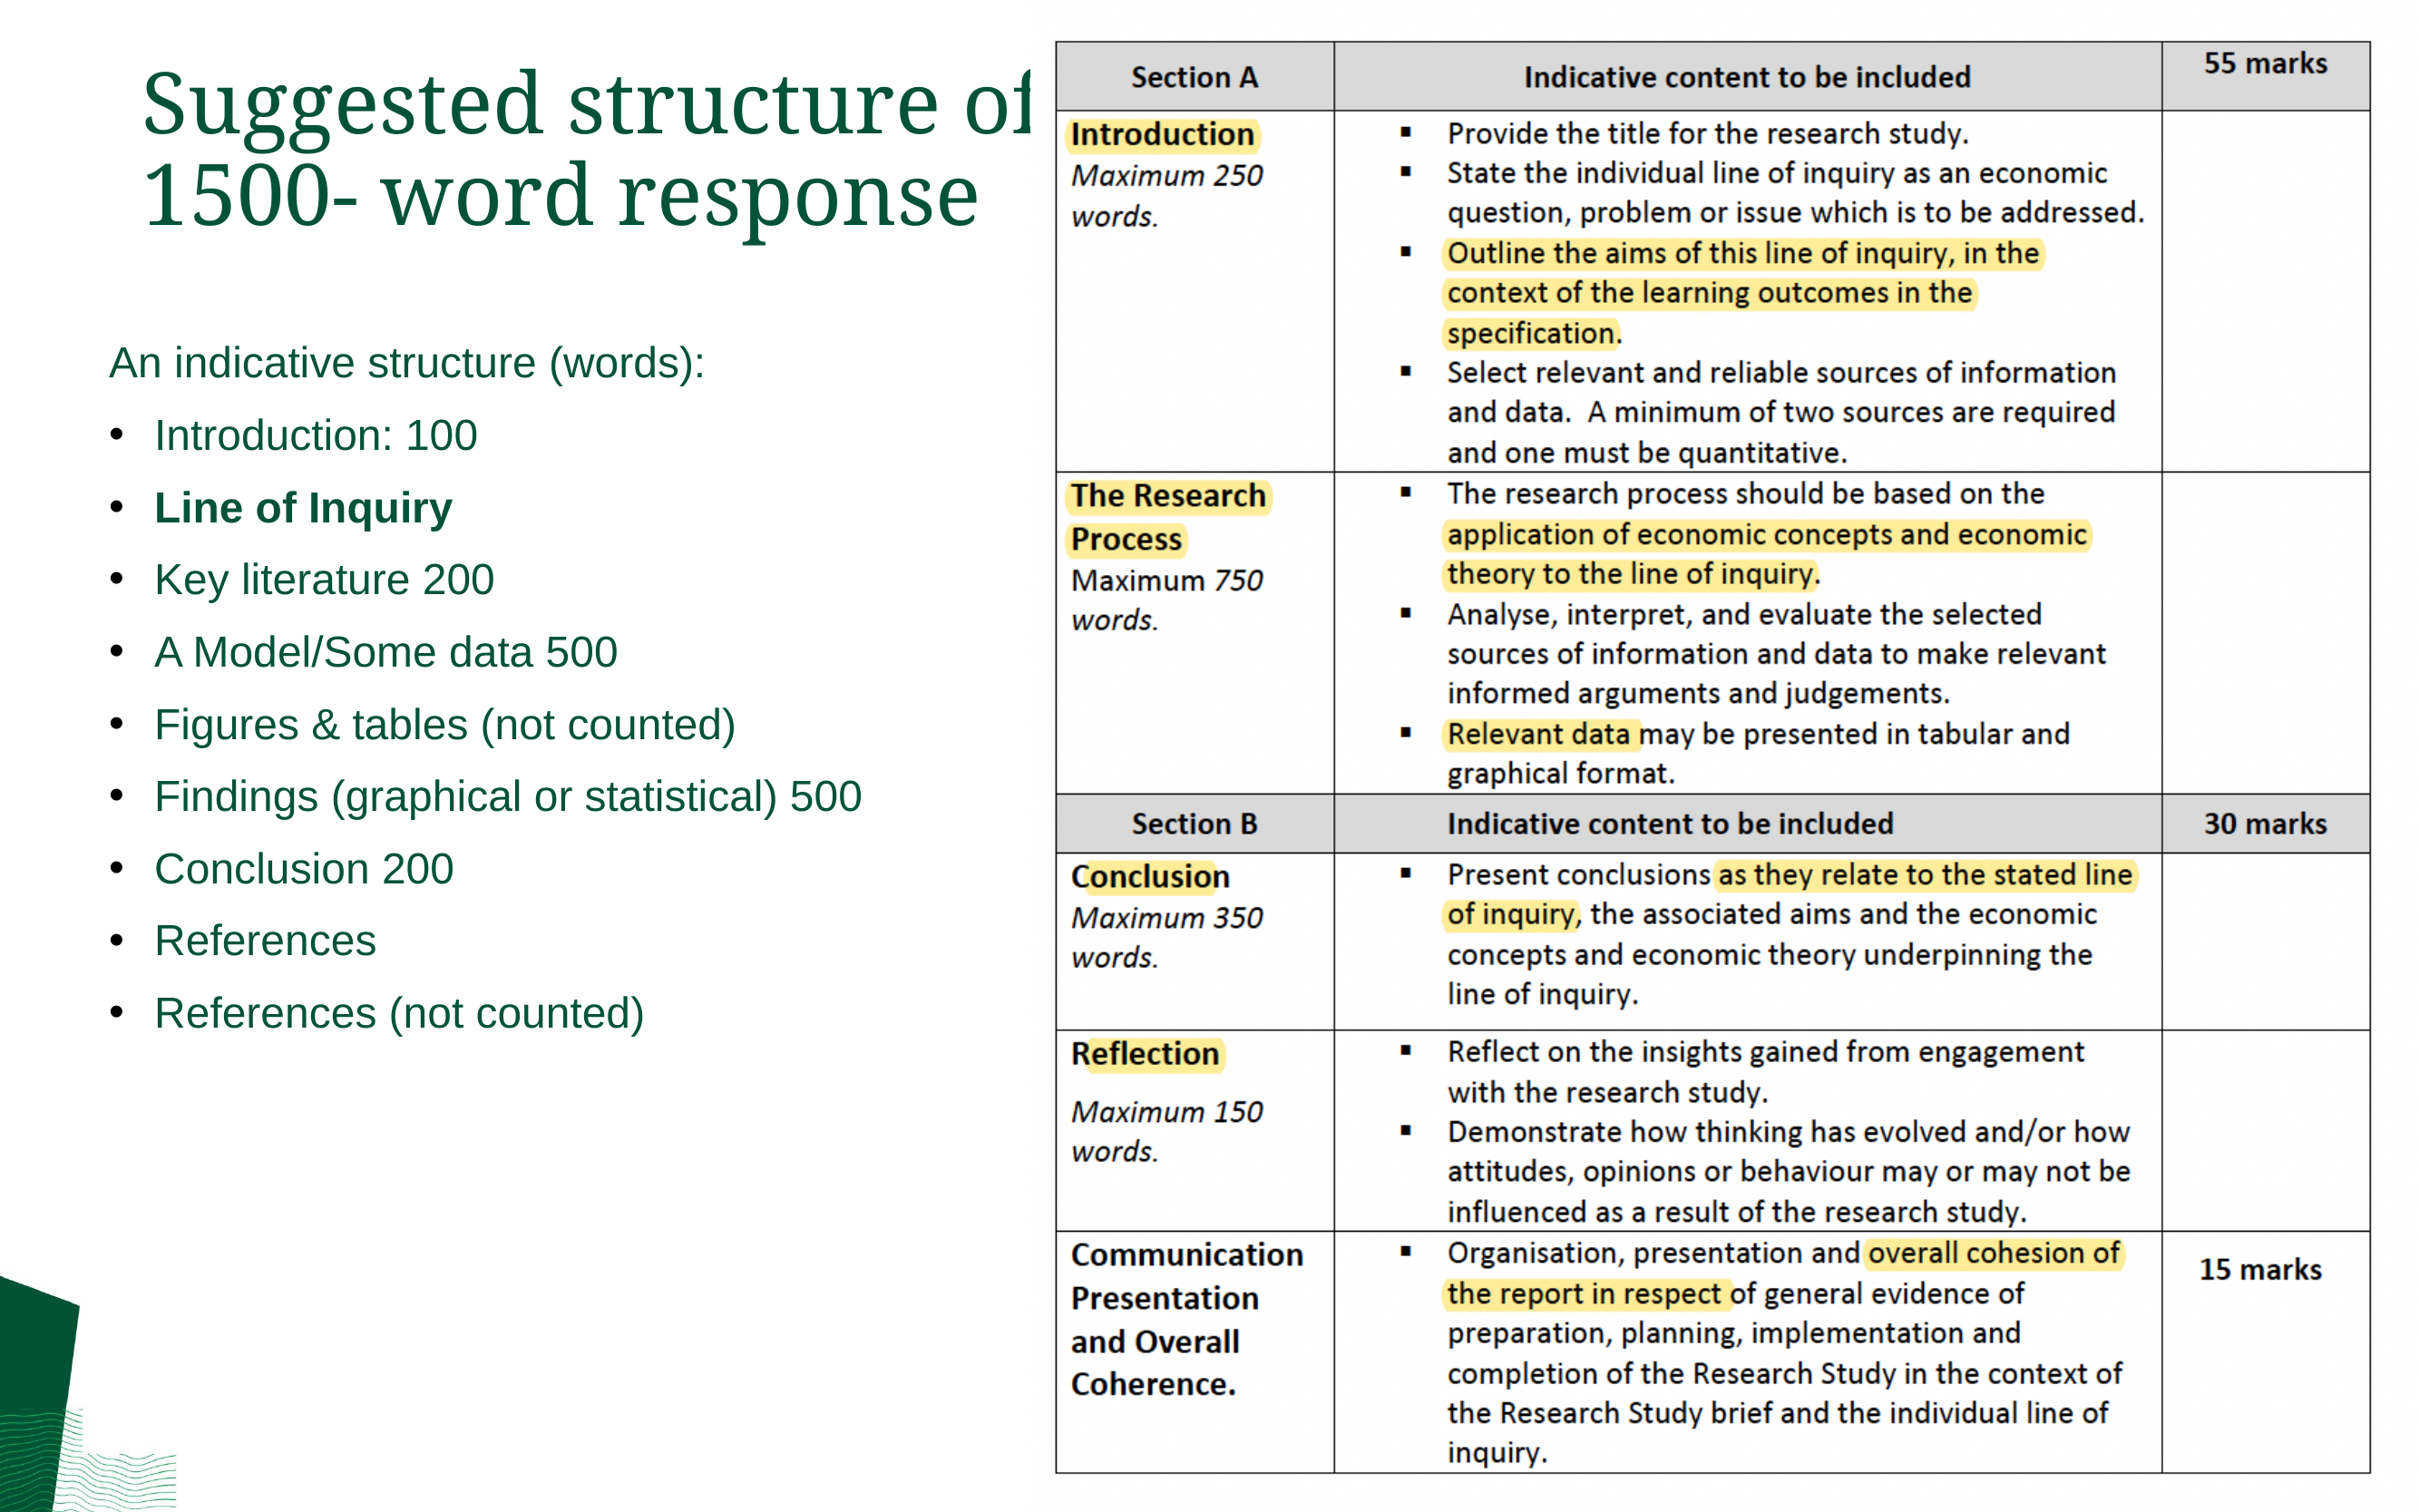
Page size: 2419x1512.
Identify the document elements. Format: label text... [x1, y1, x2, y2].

picture [1030, 0, 2419, 1512]
list An indicative structure (words): Introduction: 100 Line of Inquiry Key literature 200 A Model/Some data 500 Figures & tables (not counted) Findings (graphical or statistical) 500 Conclusion 200 References References (not counted) [95, 261, 1030, 1250]
title Suggested structure of a 1500- word response [128, 53, 1030, 209]
